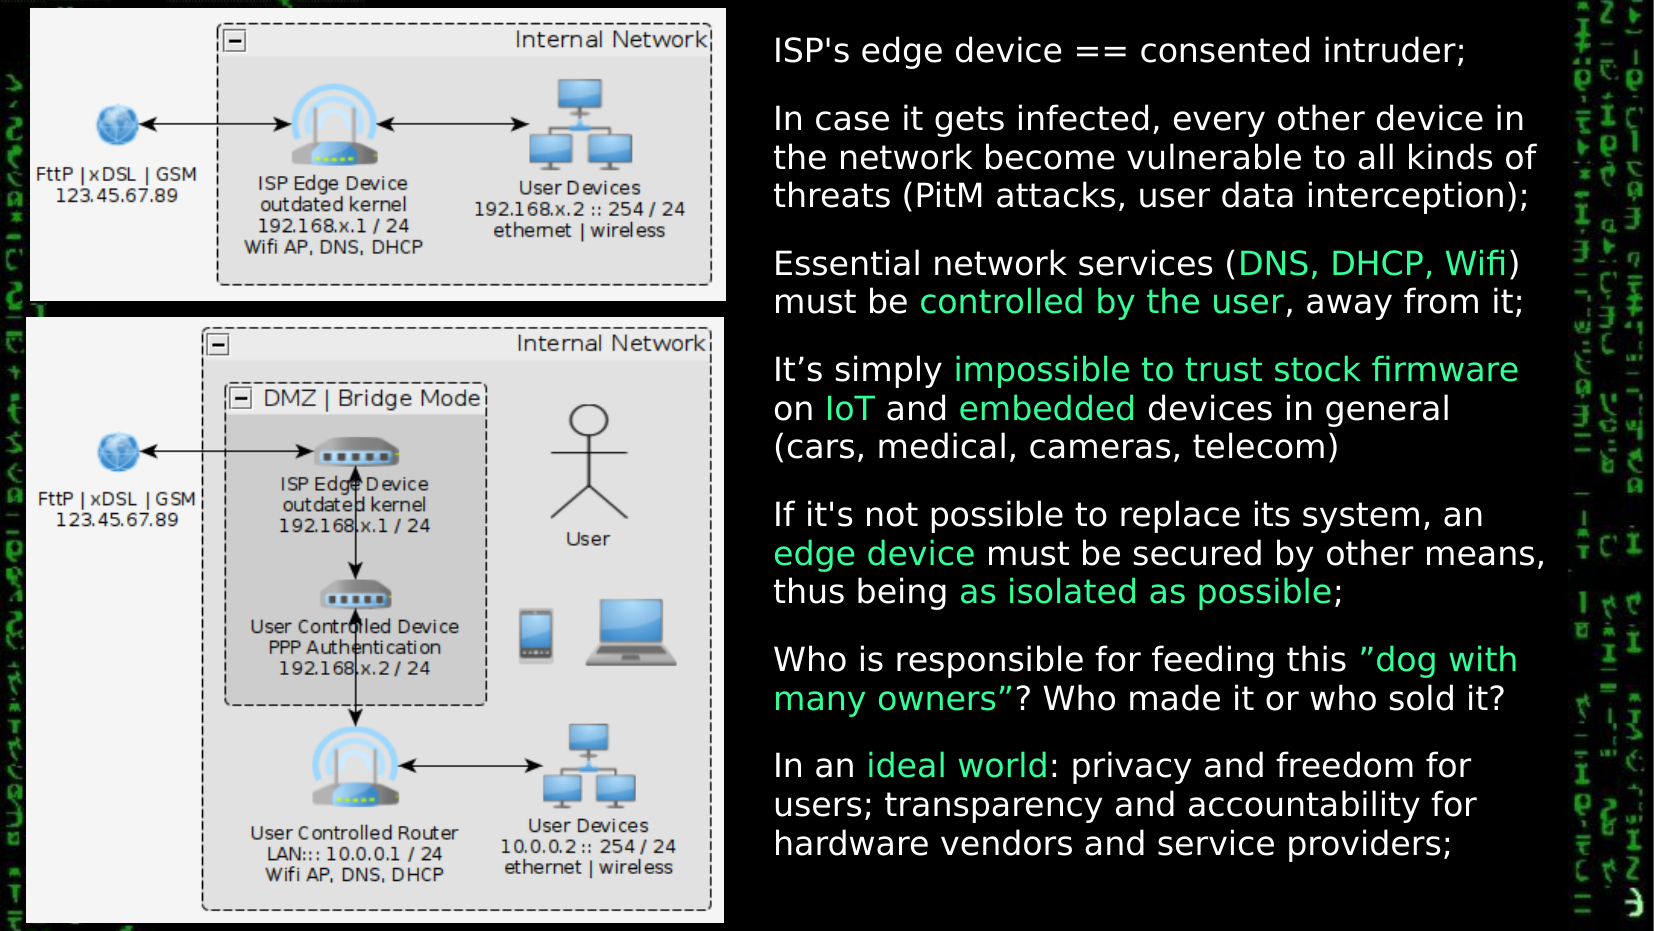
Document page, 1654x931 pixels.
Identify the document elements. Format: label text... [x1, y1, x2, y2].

list ISP's edge device == consented intruder; In case it gets infected, every other device in the network become vulnerable to all kinds of threats (PitM attacks, user data interception); Essential network services (DNS, DHCP, Wifi) must be controlled by the user, away from it; It’s simply impossible to trust stock firmware on IoT and embedded devices in general (cars, medical, cameras, telecom) If it's not possible to replace its system, an edge device must be secured by other means, thus being as isolated as possible; Who is responsible for feeding this ”dog with many owners”? Who made it or who sold it? In an ideal world: privacy and freedom for users; transparency and accountability for hardware vendors and service providers; [702, 32, 1549, 910]
picture [0, 0, 1654, 931]
